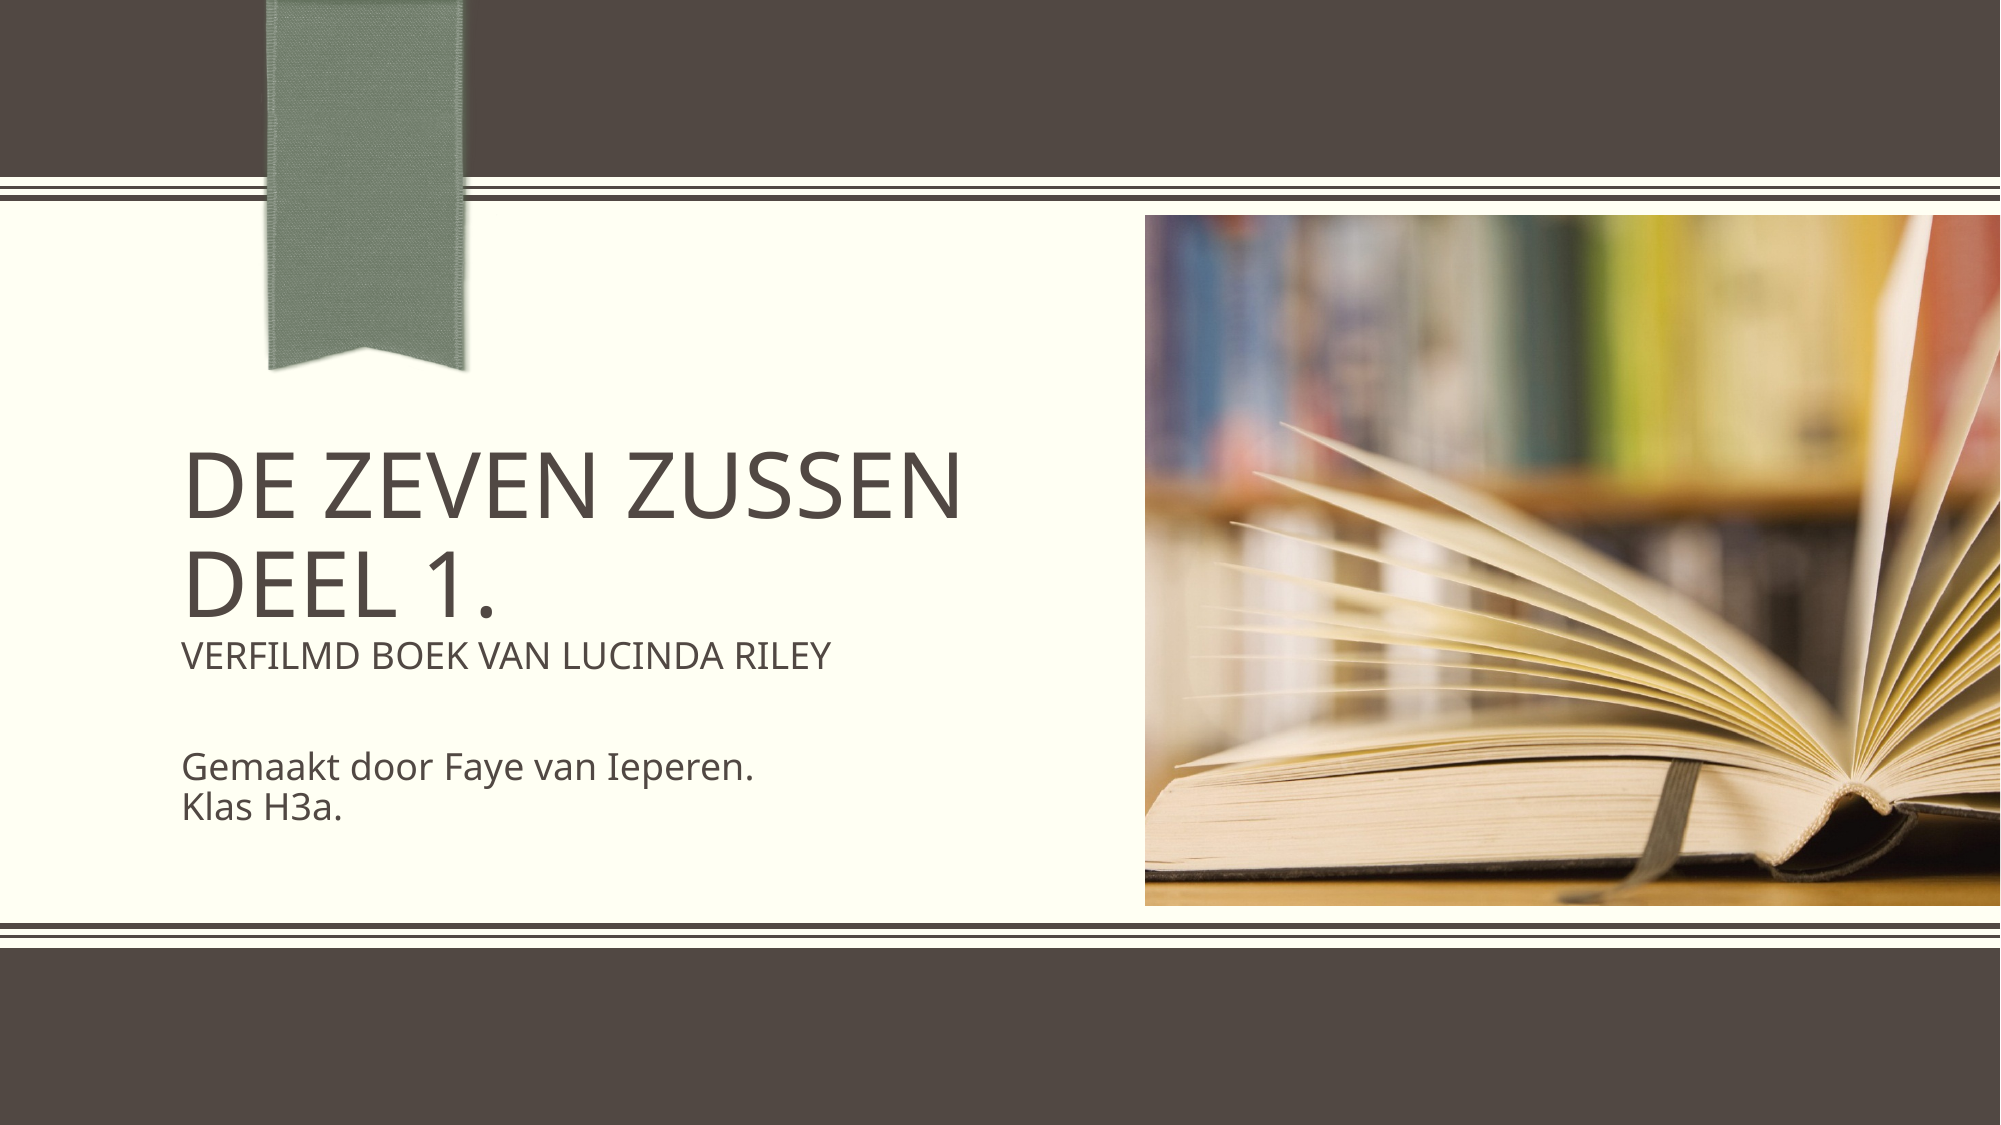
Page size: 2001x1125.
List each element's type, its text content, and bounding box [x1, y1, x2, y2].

picture [1145, 215, 2000, 906]
subtitle Gemaakt door Faye van Ieperen. Klas H3a. [181, 740, 1122, 897]
title De zeven zussen deel 1. Verfilmd boek van lucinda riley [181, 376, 1122, 740]
